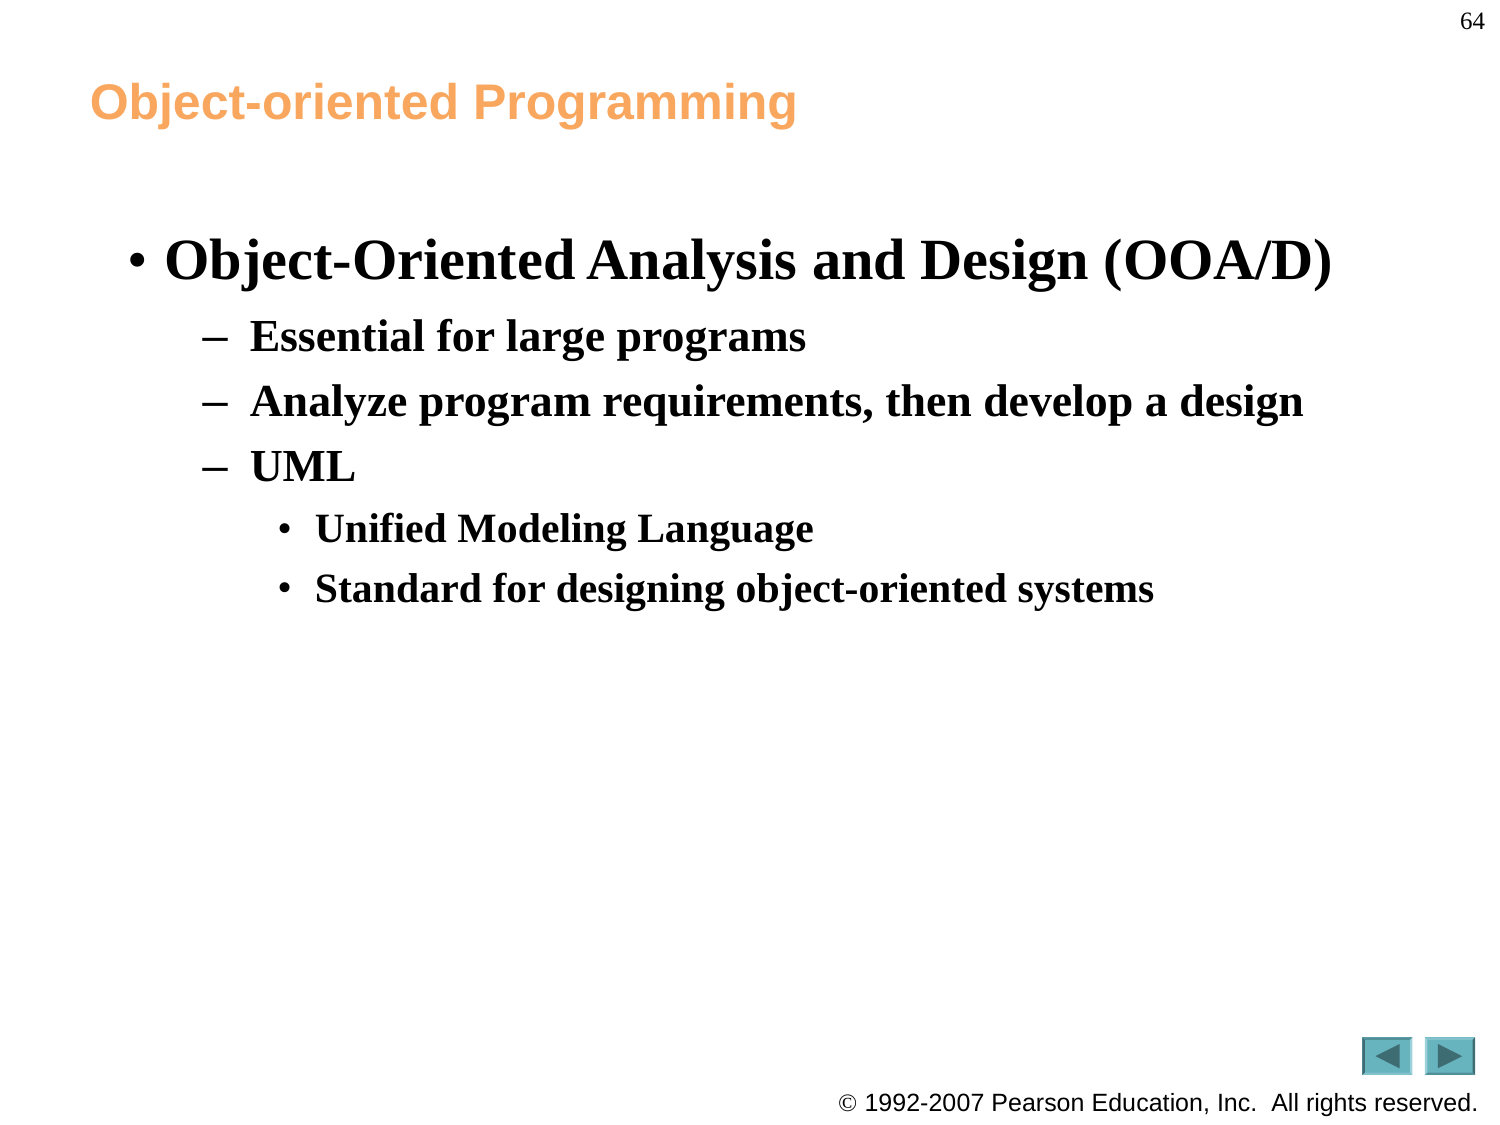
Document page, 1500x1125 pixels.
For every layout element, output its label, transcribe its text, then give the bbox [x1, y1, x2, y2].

title Object-oriented Programming [75, 12, 1426, 201]
list Object-Oriented Analysis and Design (OOA/D) Essential for large programs Analyze program requirements, then develop a design UML Unified Modeling Language Standard for designing object-oriented systems [112, 220, 1425, 963]
